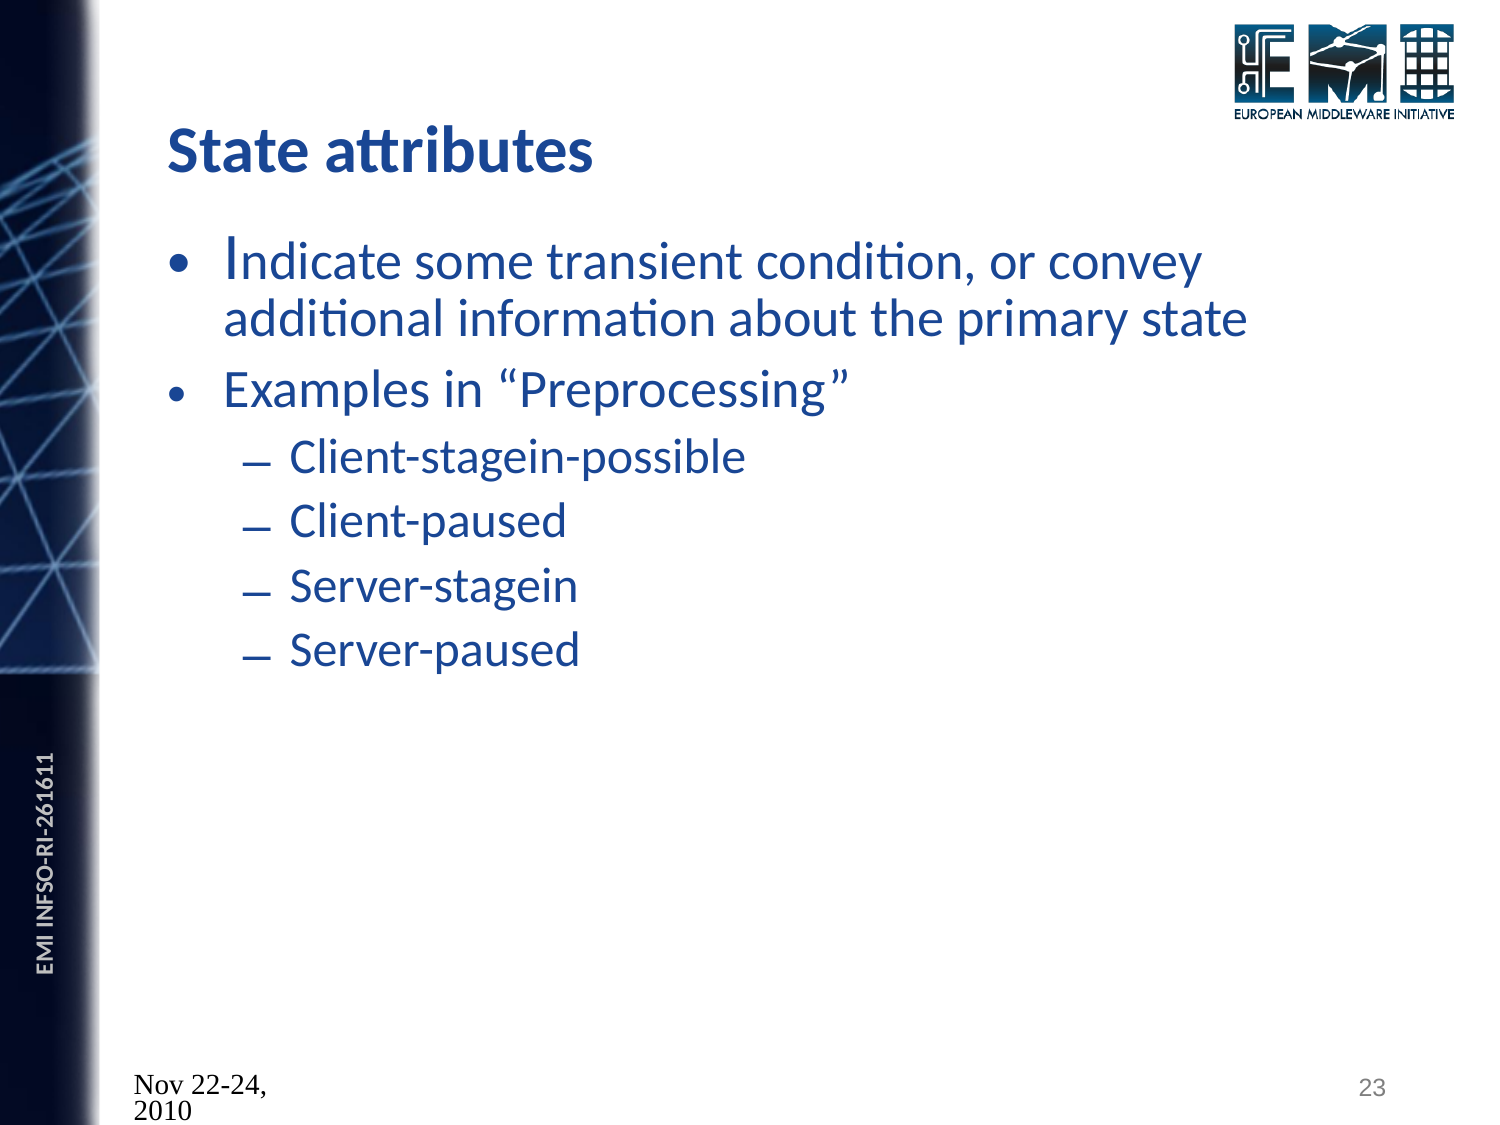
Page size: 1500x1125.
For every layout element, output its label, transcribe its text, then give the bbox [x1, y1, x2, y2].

picture [1185, 8, 1500, 140]
text_box <number> [1343, 1063, 1426, 1123]
list Indicate some transient condition, or convey additional information about the primary state Examples in “Preprocessing” Client-stagein-possible Client-paused Server-stagein Server-paused [153, 221, 1381, 1053]
text_box State attributes [153, 115, 1388, 212]
picture [0, 0, 111, 1125]
